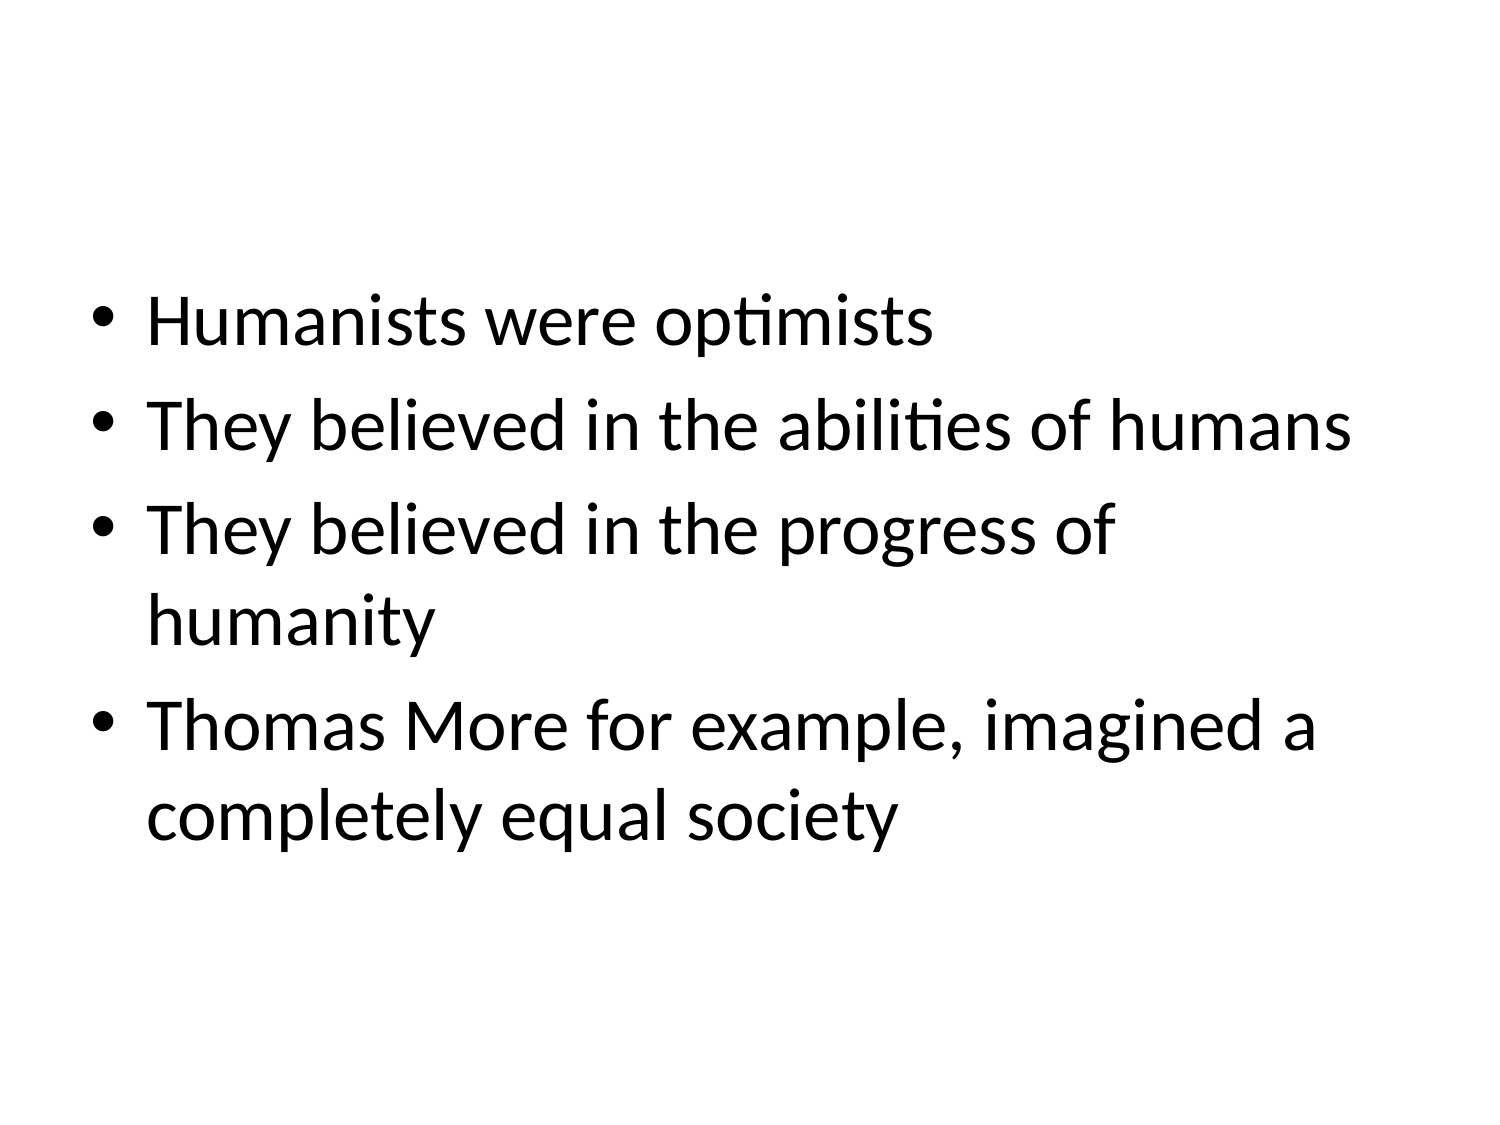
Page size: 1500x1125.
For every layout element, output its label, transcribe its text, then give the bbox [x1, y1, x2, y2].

list Humanists were optimists They believed in the abilities of humans They believed in the progress of humanity Thomas More for example, imagined a completely equal society [75, 262, 1425, 1005]
